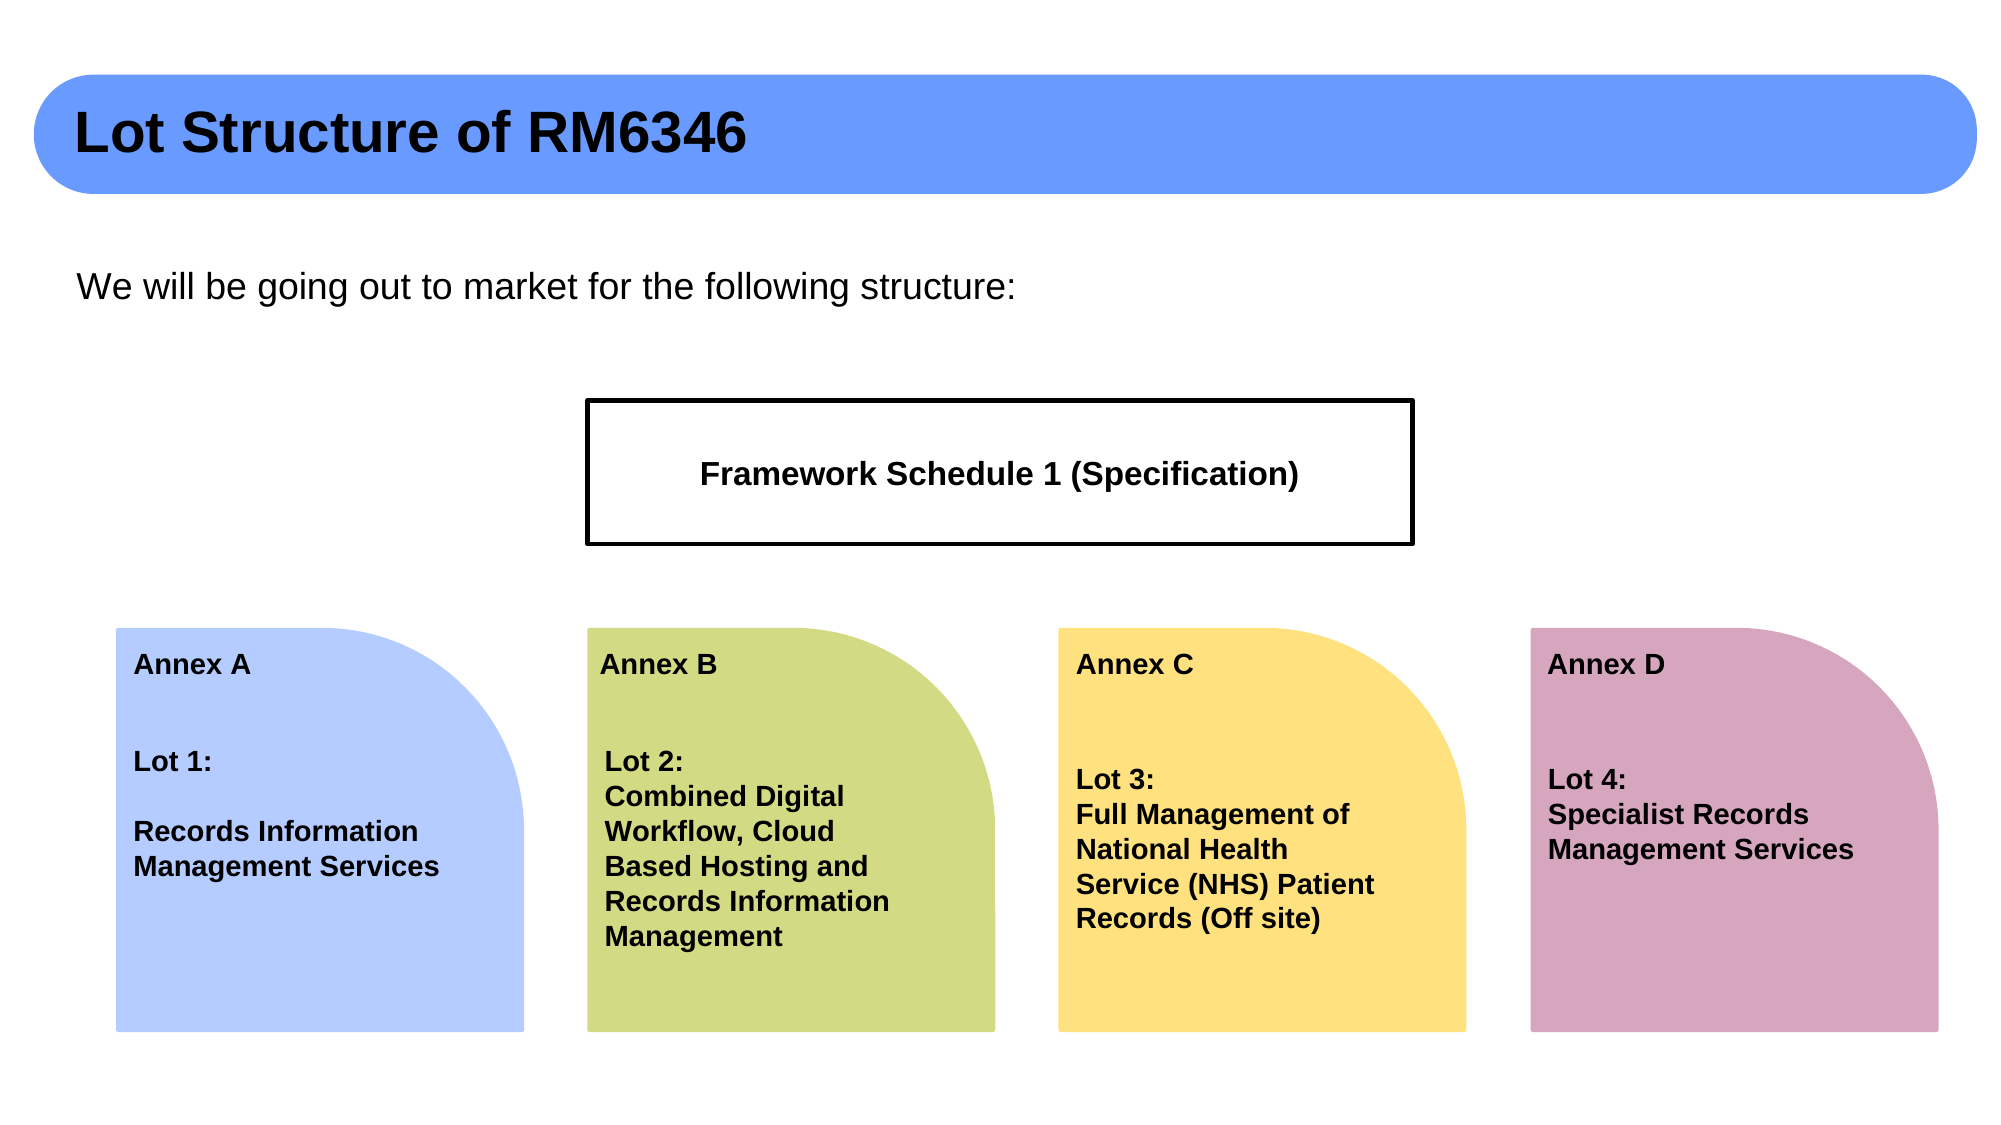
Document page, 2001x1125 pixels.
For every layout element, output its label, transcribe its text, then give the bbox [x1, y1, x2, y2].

text_box Lot 3: Full Management of National Health Service (NHS) Patient Records (Off site) [1060, 635, 1465, 1030]
text_box Lot 4: Specialist Records Management Services [1533, 631, 1937, 1030]
text_box Framework Schedule 1 (Specification) [588, 400, 1412, 544]
text_box Annex B [584, 630, 833, 696]
text_box Lot 1: Records Information Management Services [118, 631, 522, 1030]
title We will be going out to market for the following structure: [76, 262, 1703, 1021]
text_box Annex C [1060, 630, 1309, 696]
text_box Lot 2: Combined Digital Workflow, Cloud Based Hosting and Records Information Management [589, 634, 993, 1030]
text_box Annex D [1532, 630, 1761, 696]
title Lot Structure of RM6346 [74, 94, 1647, 182]
text_box Annex A [118, 630, 347, 696]
